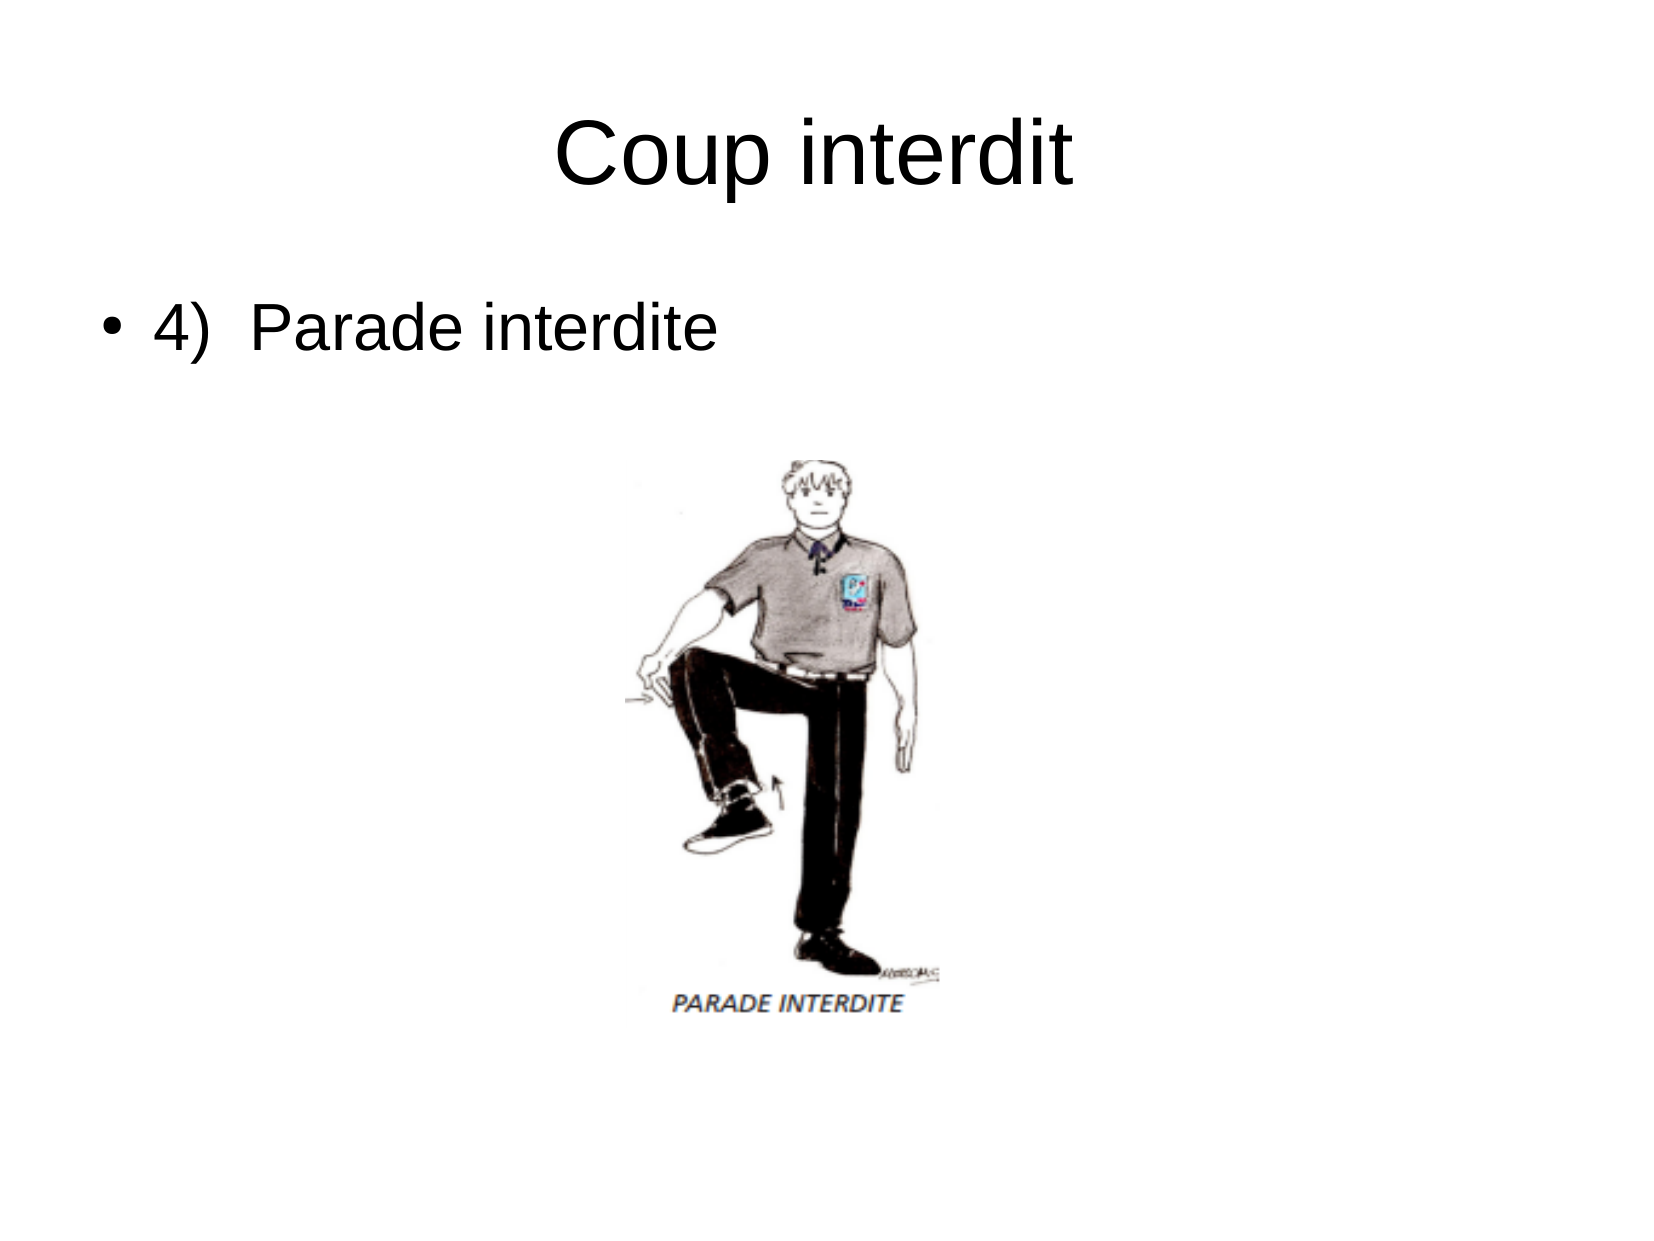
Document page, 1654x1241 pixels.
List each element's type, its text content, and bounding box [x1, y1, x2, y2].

picture [625, 460, 981, 1028]
list 4) Parade interdite [82, 290, 1571, 1109]
title Coup interdit [82, 49, 1571, 257]
